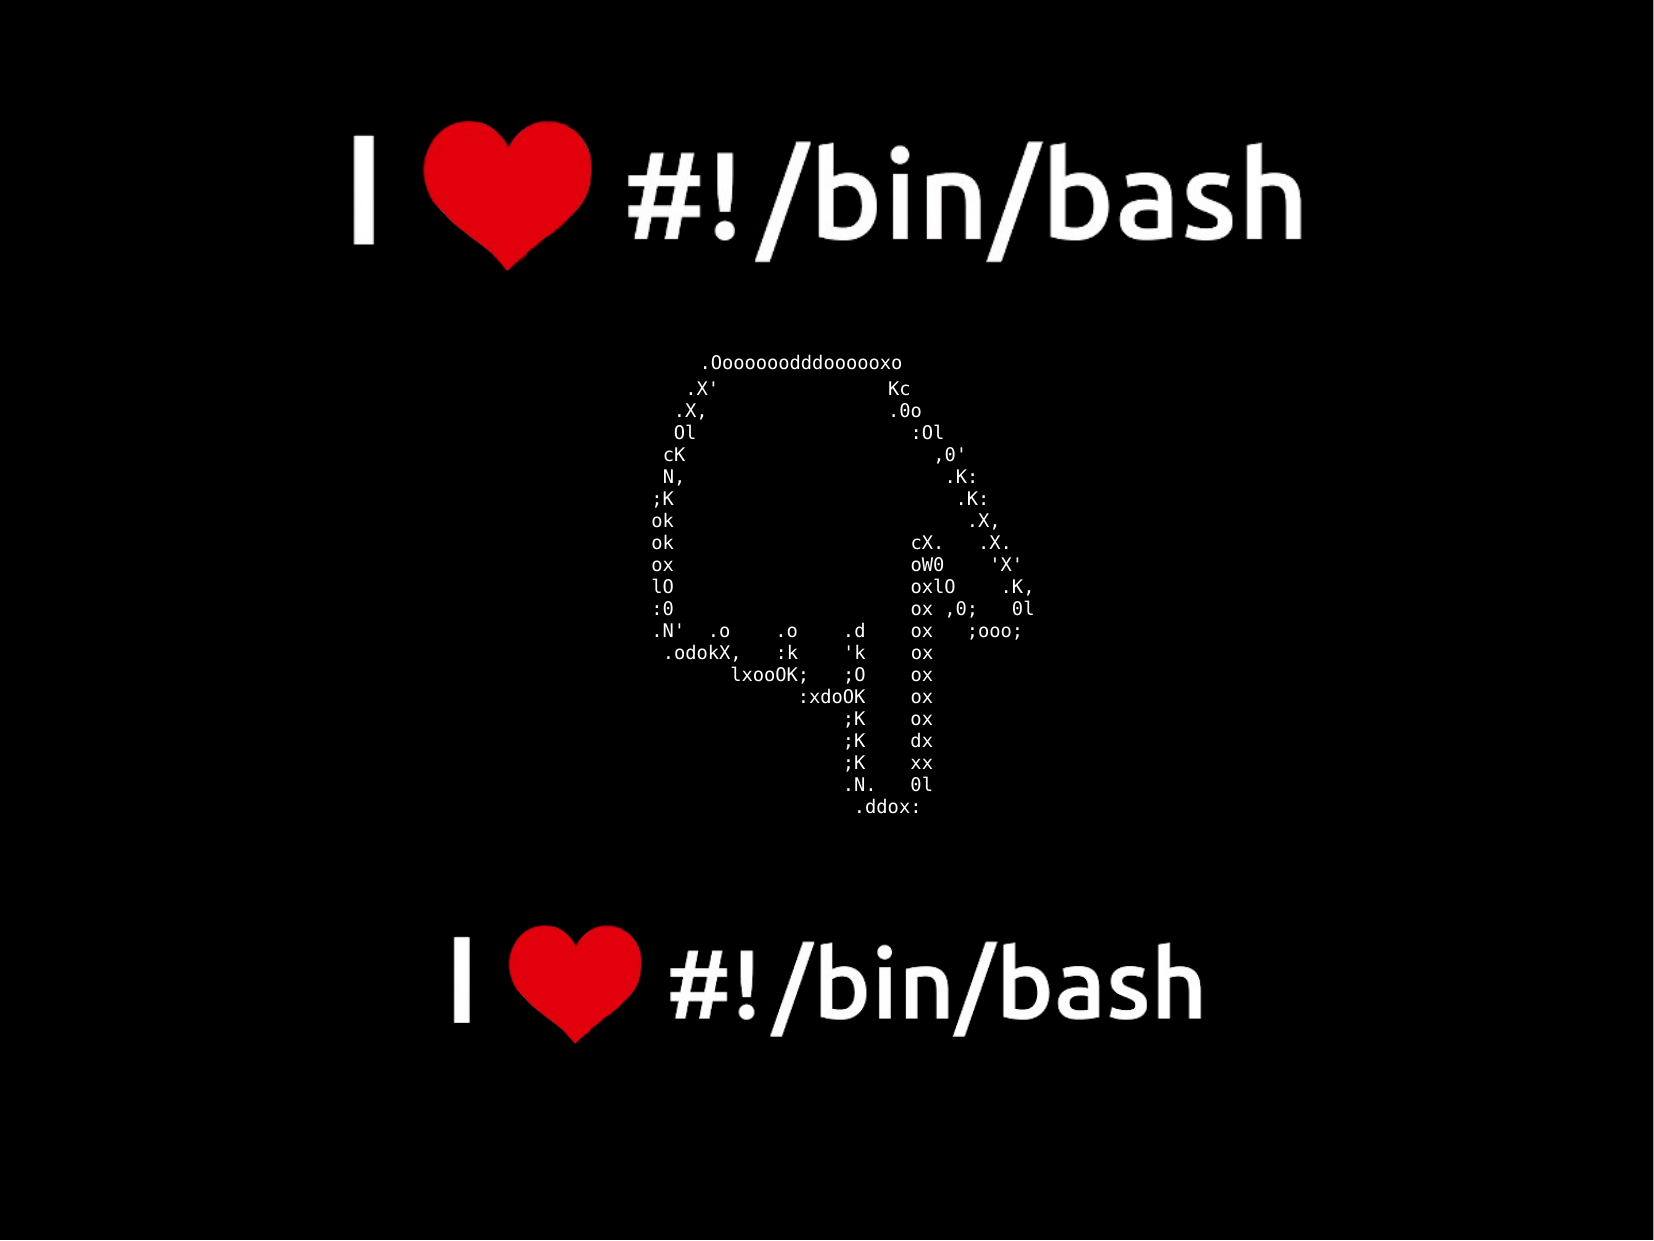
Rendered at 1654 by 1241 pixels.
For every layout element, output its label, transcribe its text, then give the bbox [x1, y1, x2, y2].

picture [316, 94, 1338, 303]
text_box .Ooooooodddoooooxo .X' Kc .X, .0o Ol :Ol cK ,0' N, .K: ;K .K: ok .X, ok cX. .X. ox oW0 'X' lO oxlO .K, :0 ox ,0; 0l .N' .o .o .d ox ;ooo; .odokX, :k 'k ox lxooOK; ;O ox :xdoOK ox ;K ox ;K dx ;K xx .N. 0l .ddox: [569, 328, 1120, 848]
picture [424, 904, 1230, 1069]
